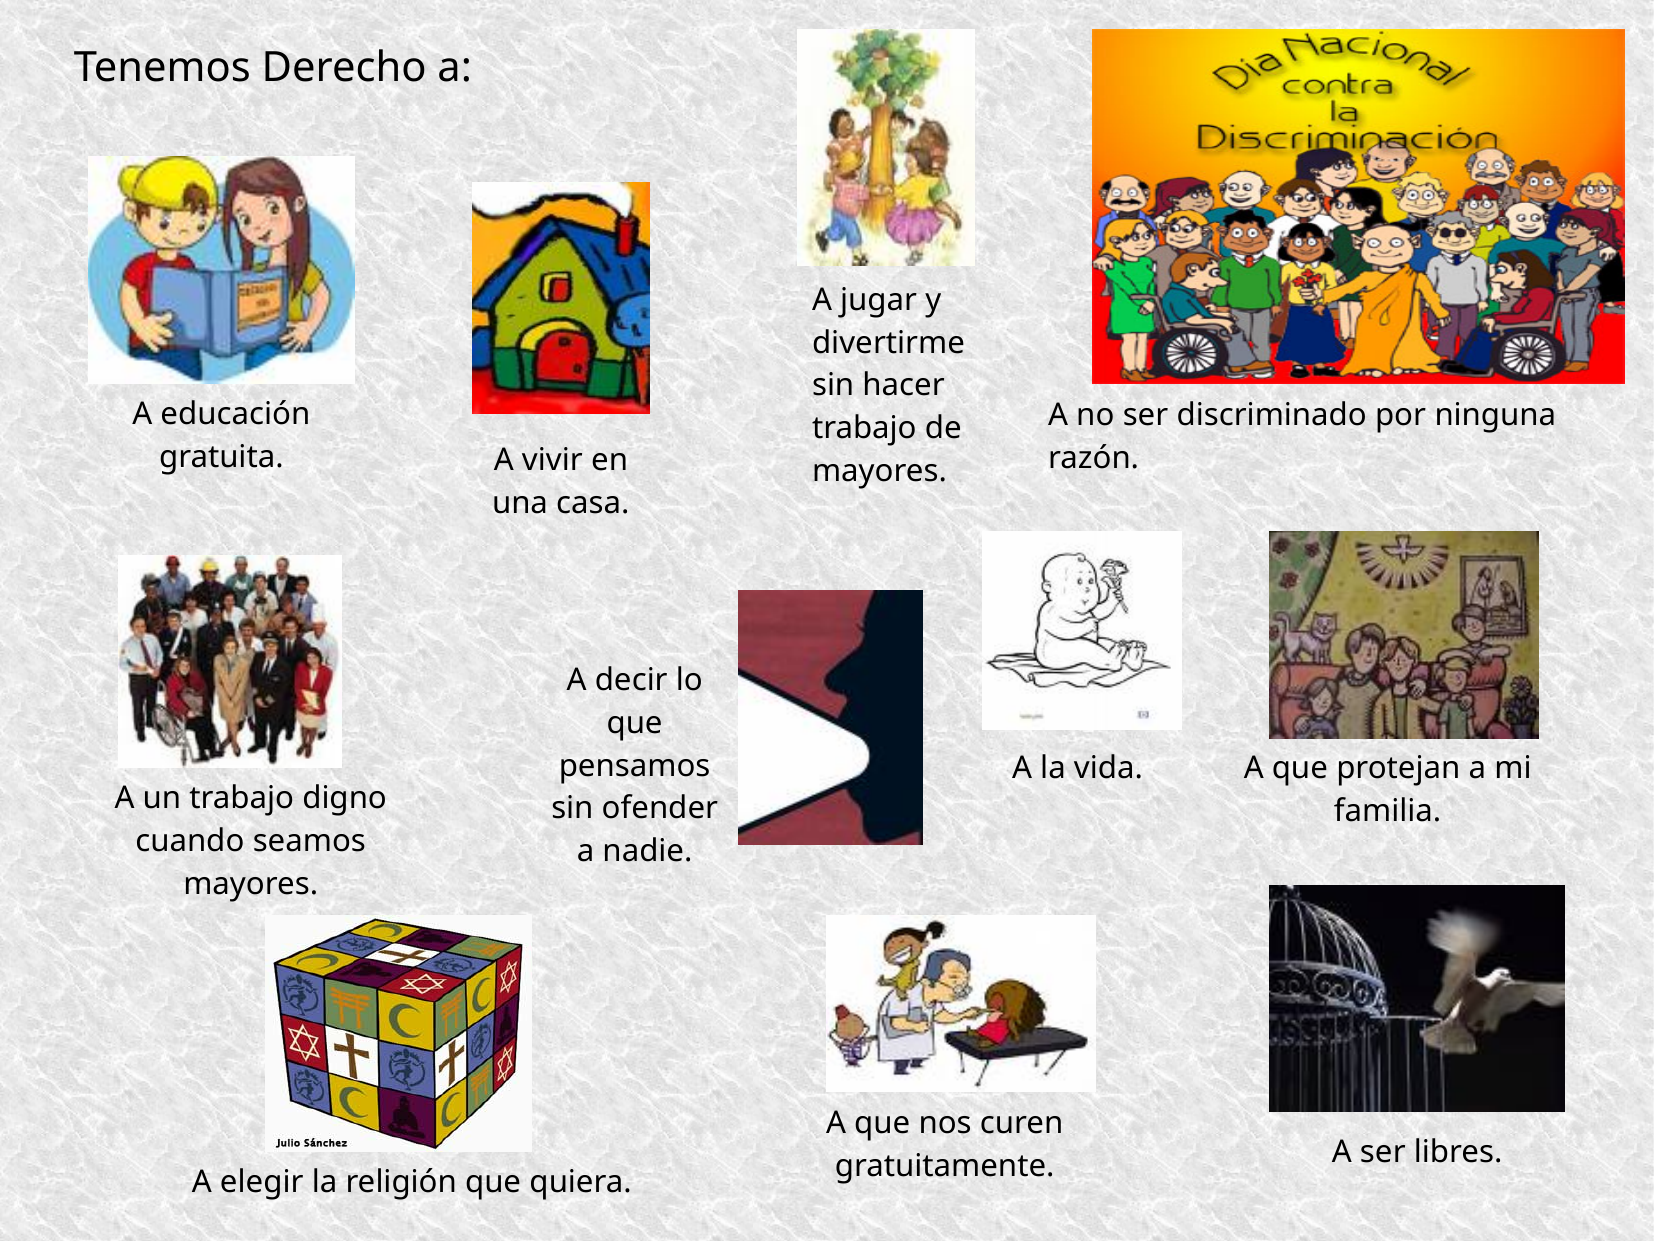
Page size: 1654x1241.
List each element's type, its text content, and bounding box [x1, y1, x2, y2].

text_box A decir lo que pensamos sin ofender a nadie. [531, 649, 739, 883]
text_box Tenemos Derecho a: [59, 29, 591, 103]
text_box A vivir en una casa. [472, 429, 650, 532]
text_box A la vida. [974, 738, 1182, 797]
text_box A que protejan a mi familia. [1210, 738, 1565, 841]
text_box A elegir la religión que quiera. [177, 1151, 650, 1210]
text_box A educación gratuita. [88, 383, 355, 486]
text_box A un trabajo digno cuando seamos mayores. [59, 767, 443, 870]
picture [0, 0, 1654, 1241]
text_box A ser libres. [1269, 1122, 1565, 1181]
text_box A no ser discriminado por ninguna razón. [1033, 384, 1654, 443]
text_box A jugar y divertirme sin hacer trabajo de mayores. [797, 269, 1004, 502]
text_box A que nos curen gratuitamente. [797, 1092, 1093, 1211]
